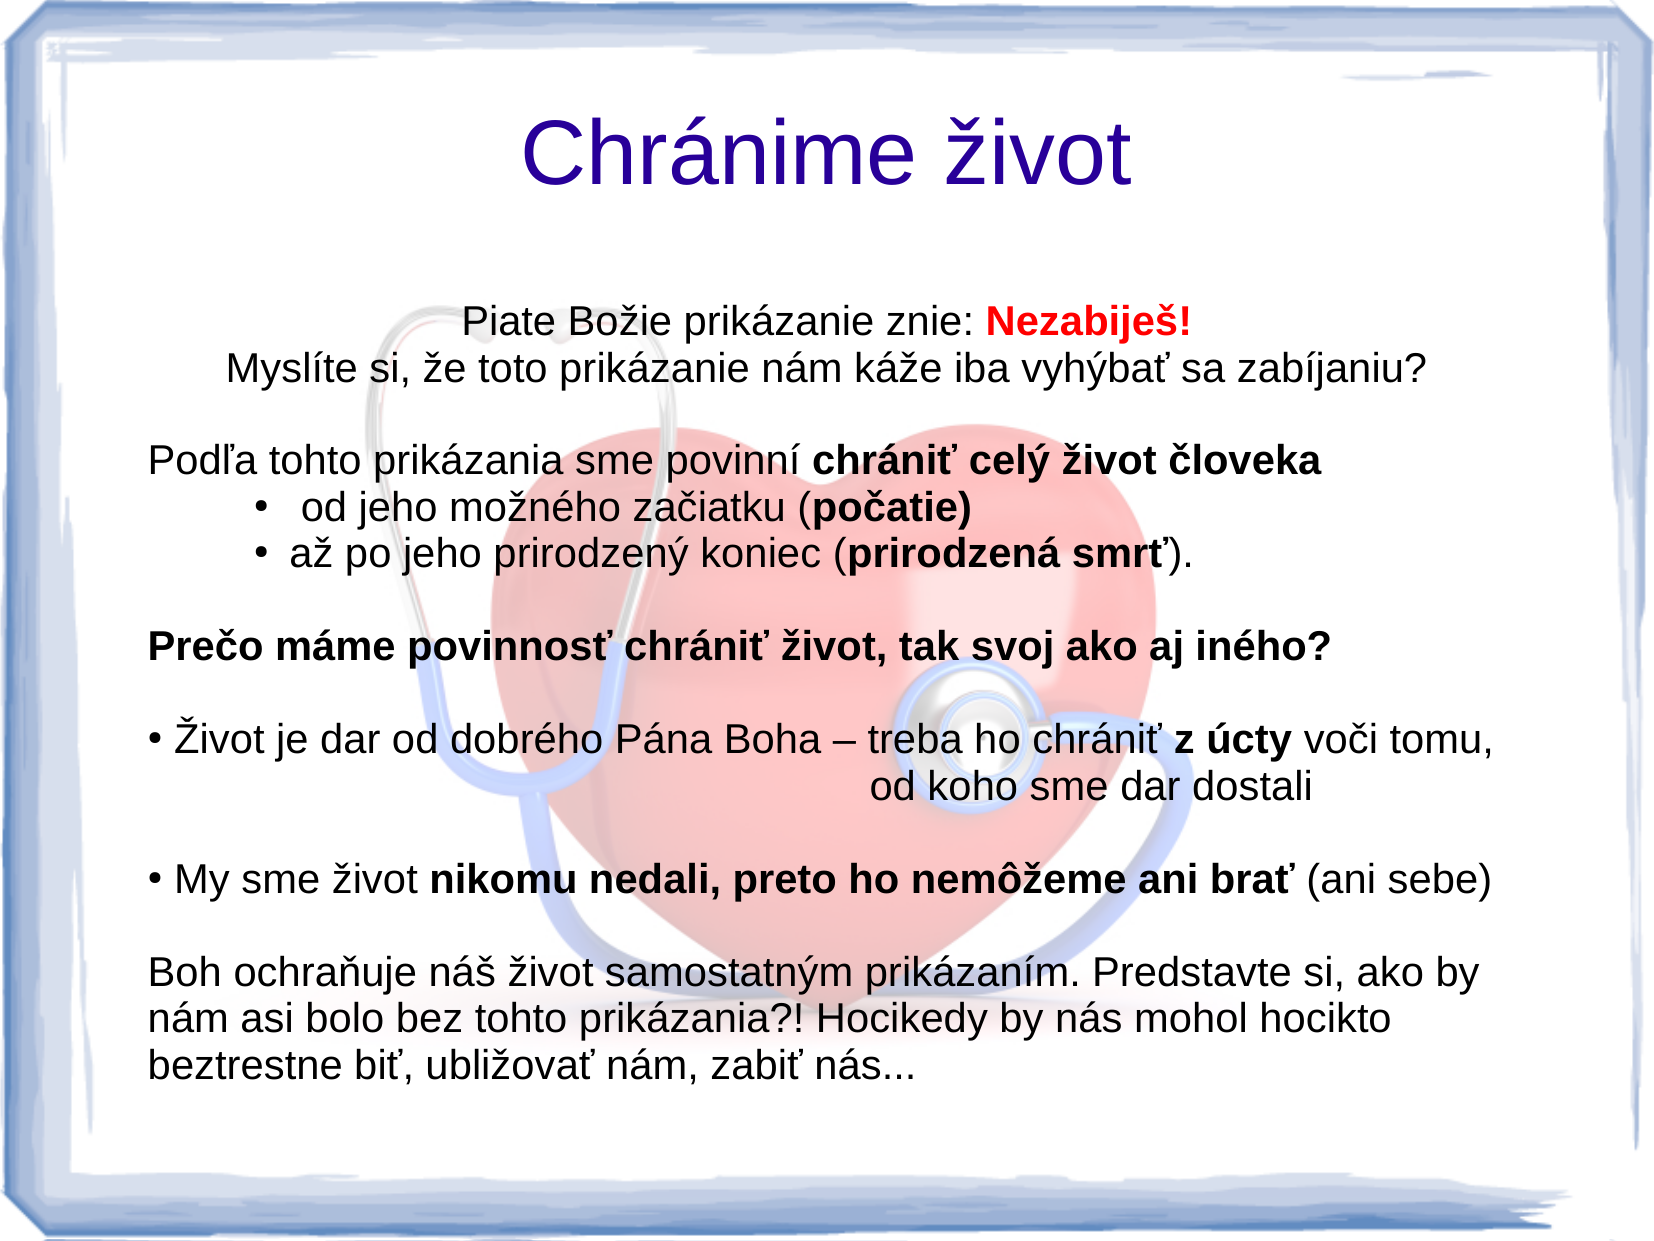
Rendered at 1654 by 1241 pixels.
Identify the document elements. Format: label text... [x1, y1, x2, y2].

title Chránime život [82, 49, 1571, 257]
picture [0, 0, 1654, 1241]
text_box Piate Božie prikázanie znie: Nezabiješ! Myslíte si, že toto prikázanie nám káže iba vyhýbať sa zabíjaniu? Podľa tohto prikázania sme povinní chrániť celý život človeka od jeho možného začiatku (počatie) až po jeho prirodzený koniec (prirodzená smrť). Prečo máme povinnosť chrániť život, tak svoj ako aj iného? Život je dar od dobrého Pána Boha – treba ho chrániť z úcty voči tomu, od koho sme dar dostali My sme život nikomu nedali, preto ho nemôžeme ani brať (ani sebe) Boh ochraňuje náš život samostatným prikázaním. Predstavte si, ako by nám asi bolo bez tohto prikázania?! Hocikedy by nás mohol hocikto beztrestne biť, ubližovať nám, zabiť nás... [132, 290, 1521, 1142]
